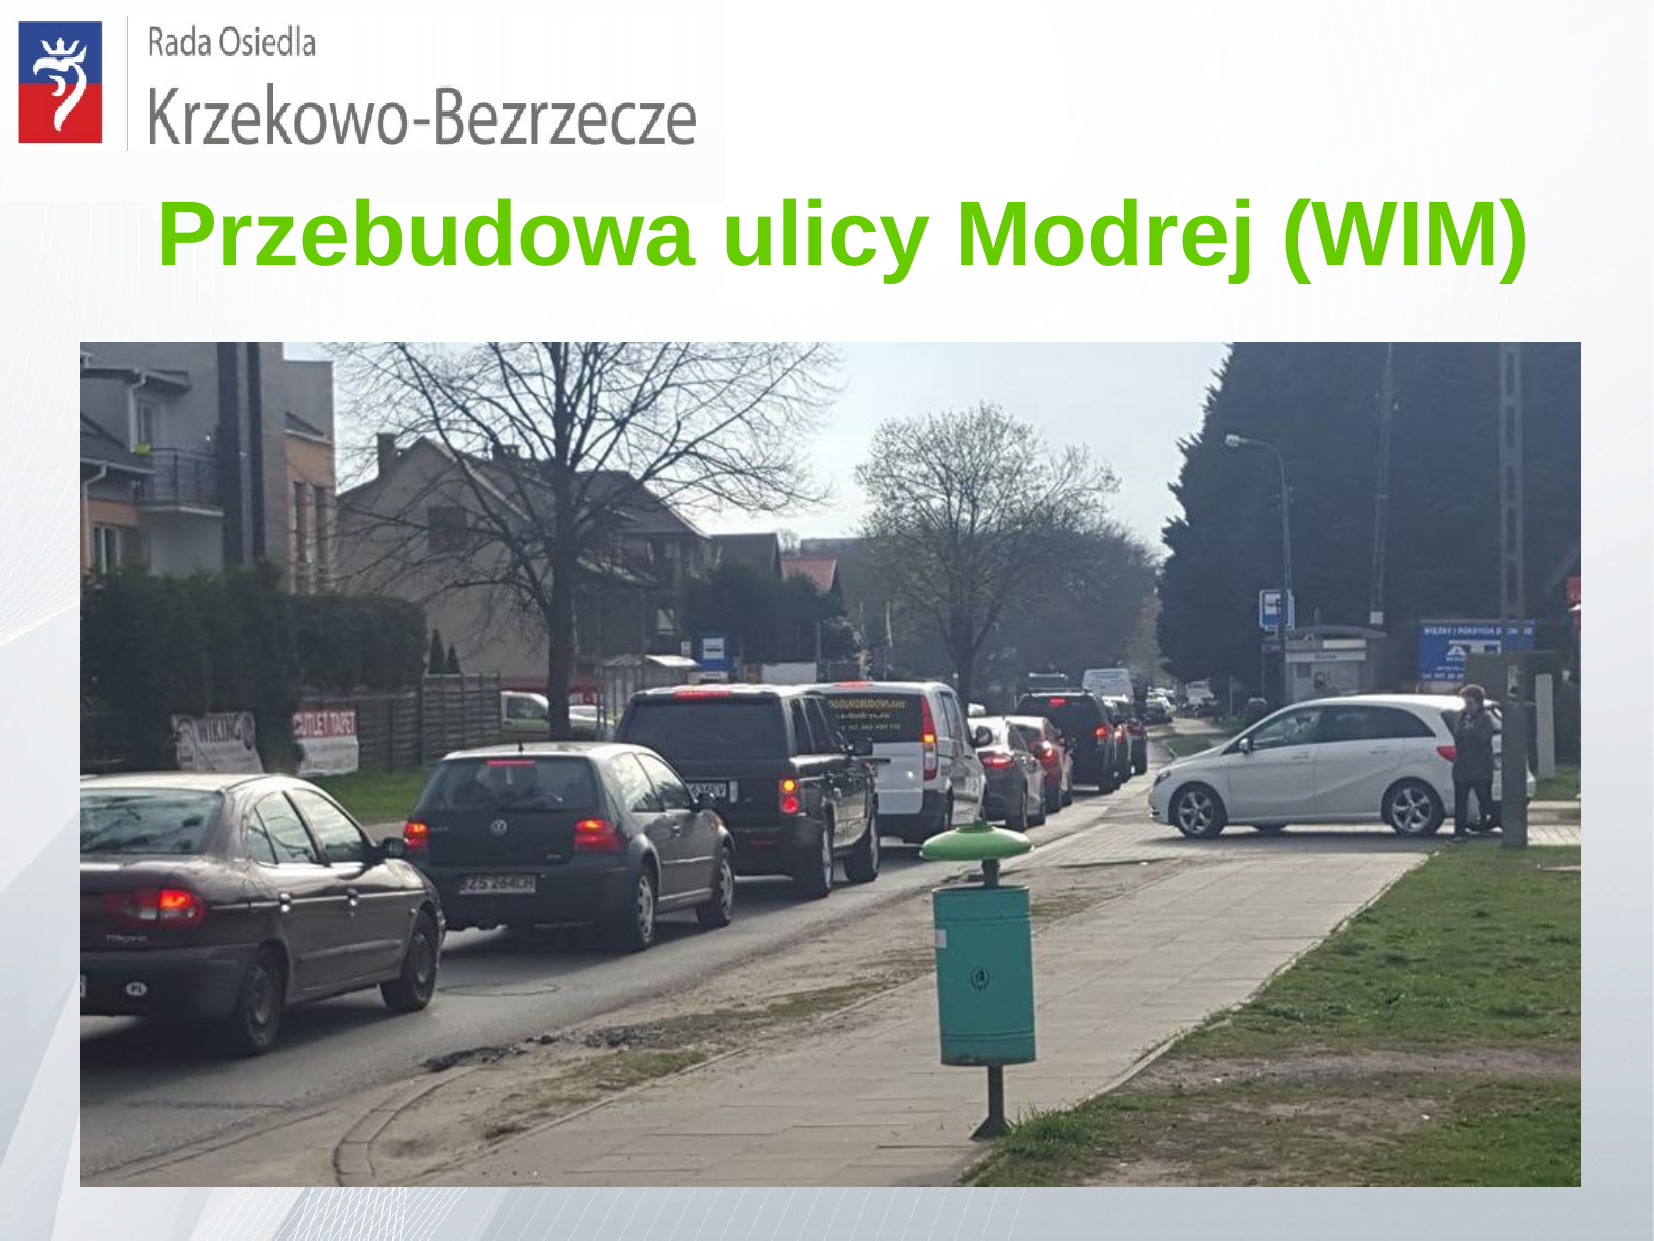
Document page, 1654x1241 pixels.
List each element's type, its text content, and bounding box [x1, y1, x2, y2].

picture [0, 0, 1654, 1241]
title Przebudowa ulicy Modrej (WIM) [82, 129, 1571, 337]
